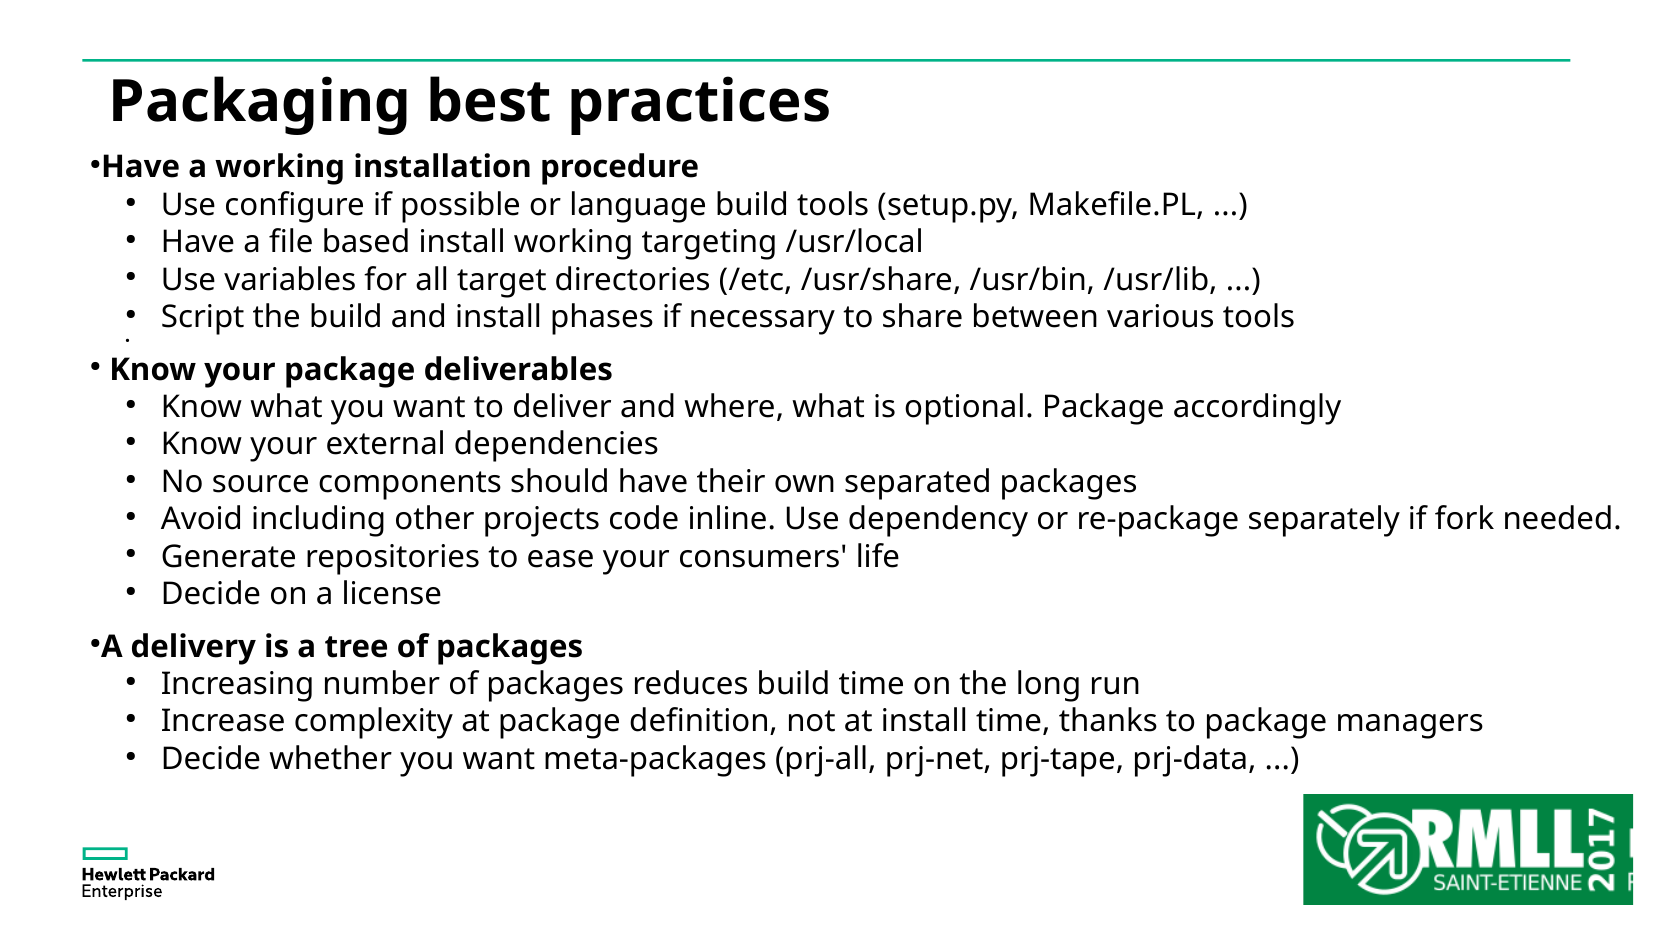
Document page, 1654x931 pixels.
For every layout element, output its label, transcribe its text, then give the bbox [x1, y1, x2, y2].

title Packaging best practices [97, 55, 1513, 133]
text_box Have a working installation procedure Use configure if possible or language build tools (setup.py, Makefile.PL, ...) Have a file based install working targeting /usr/local Use variables for all target directories (/etc, /usr/share, /usr/bin, /usr/lib, ...) Script the build and install phases if necessary to share between various tools Know your package deliverables Know what you want to deliver and where, what is optional. Package accordingly Know your external dependencies No source components should have their own separated packages Avoid including other projects code inline. Use dependency or re-package separately if fork needed. Generate repositories to ease your consumers' life Decide on a license A delivery is a tree of packages Increasing number of packages reduces build time on the long run Increase complexity at package definition, not at install time, thanks to package managers Decide whether you want meta-packages (prj-all, prj-net, prj-tape, prj-data, ...) [78, 146, 1654, 873]
picture [1303, 873, 1634, 905]
